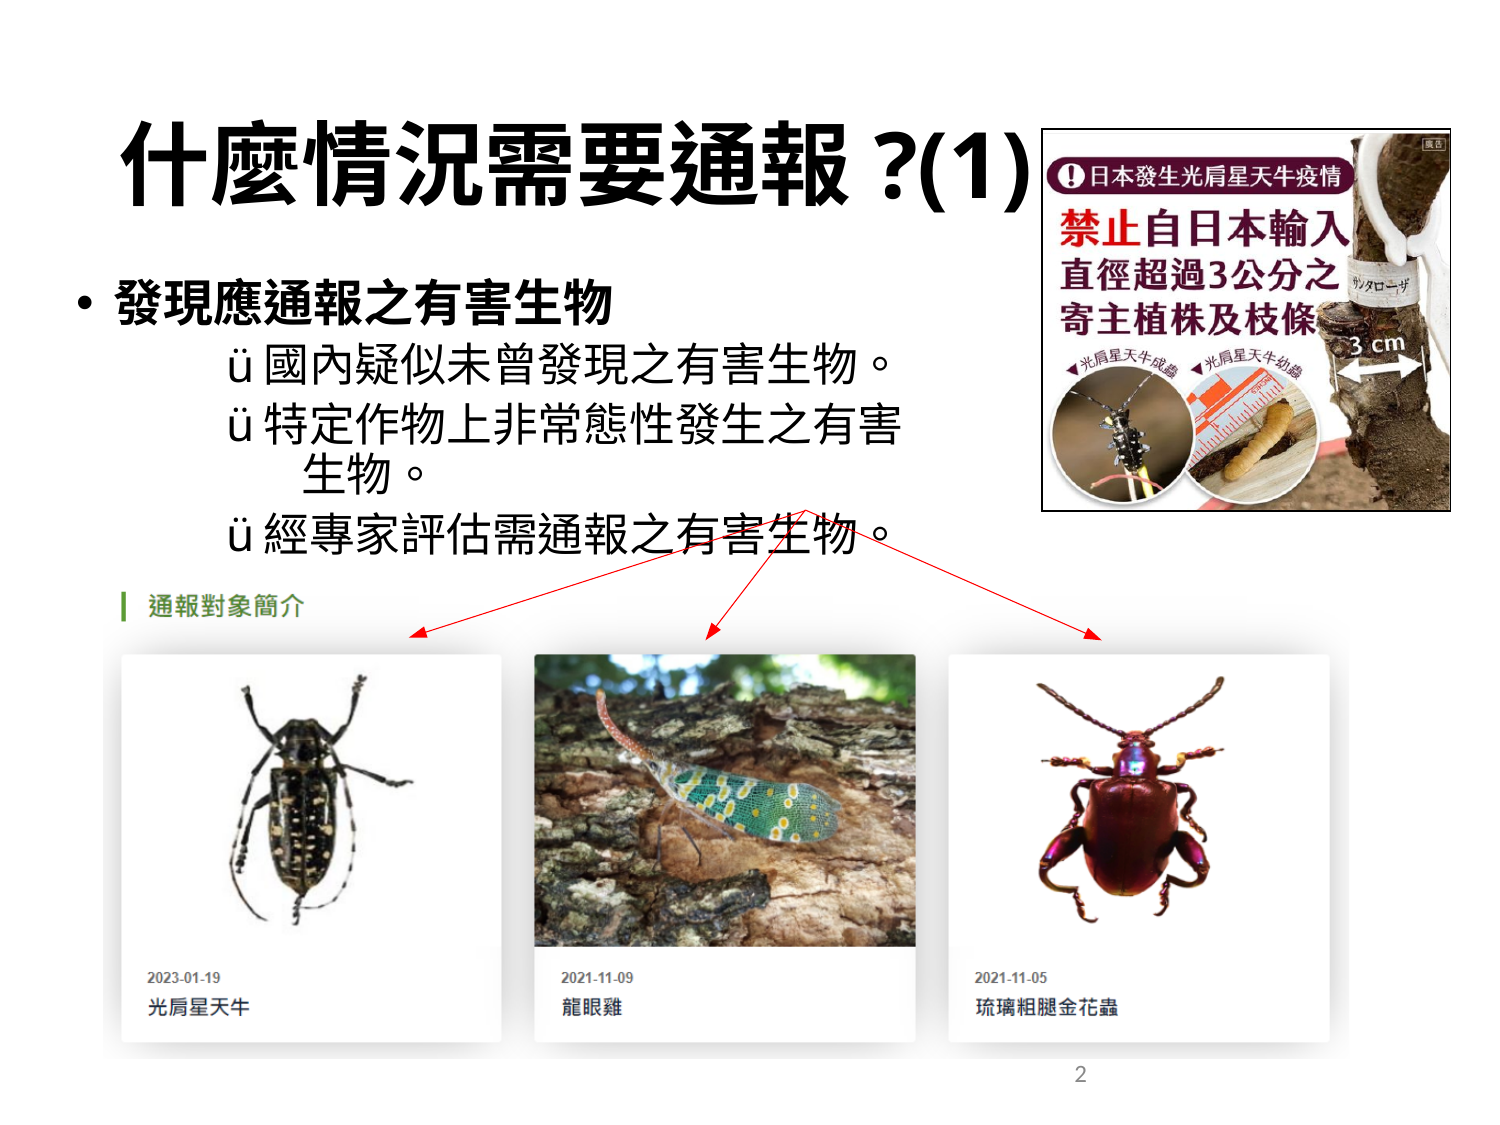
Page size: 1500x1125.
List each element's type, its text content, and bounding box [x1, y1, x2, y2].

picture [103, 569, 1350, 1059]
text_box [1059, 1042, 1397, 1103]
title 什麼情況需要通報?(1) [103, 59, 1397, 278]
text_box 發現應通報之有害生物 國內疑似未曾發現之有害生物。 特定作物上非常態性發生之有害生物。 經專家評估需通報之有害生物。 [629, 513, 801, 569]
text_box 發現應通報之有害生物 國內疑似未曾發現之有害生物。 特定作物上非常態性發生之有害生物。 經專家評估需通報之有害生物。 [762, 512, 935, 569]
picture [1042, 129, 1450, 511]
text_box 發現應通報之有害生物 國內疑似未曾發現之有害生物。 特定作物上非常態性發生之有害生物。 經專家評估需通報之有害生物。 [61, 270, 962, 582]
